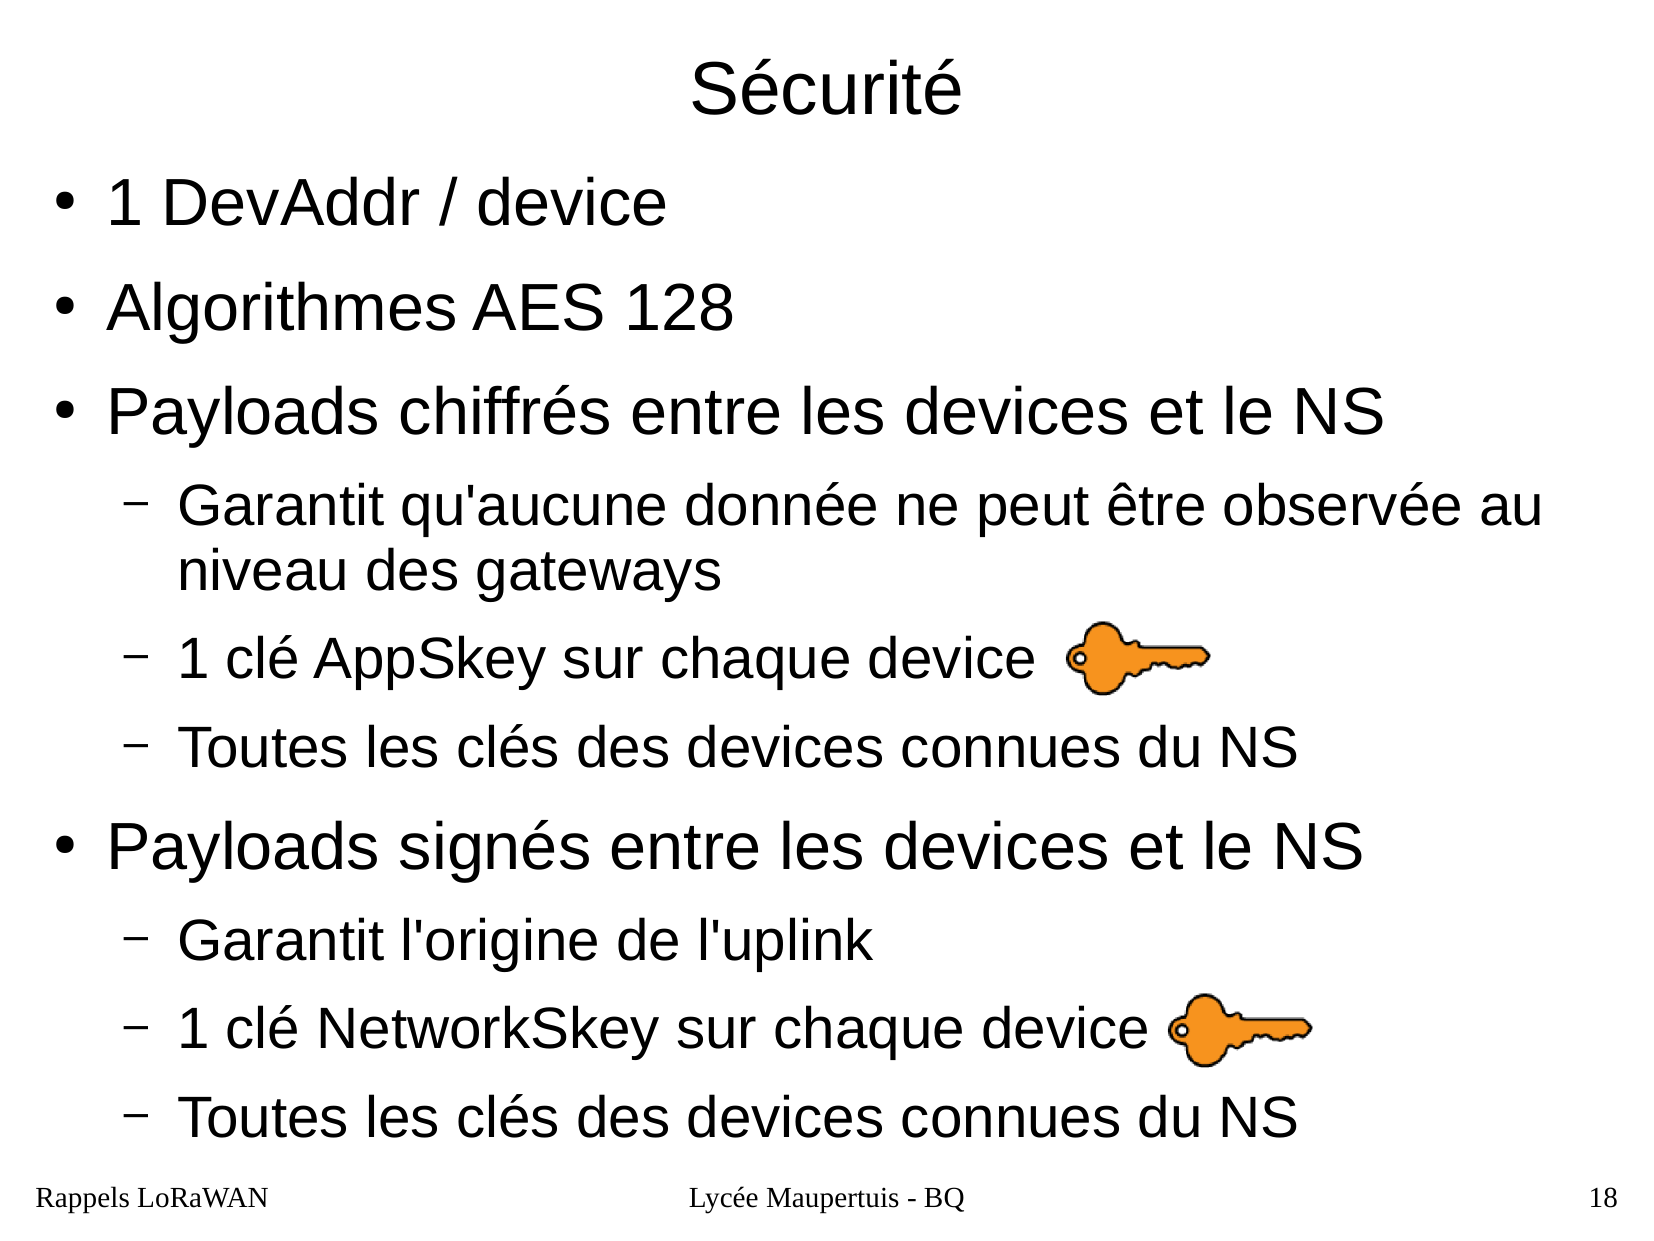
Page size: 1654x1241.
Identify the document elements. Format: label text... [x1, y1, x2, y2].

list 1 DevAddr / device Algorithmes AES 128 Payloads chiffrés entre les devices et le NS Garantit qu'aucune donnée ne peut être observée au niveau des gateways 1 clé AppSkey sur chaque device Toutes les clés des devices connues du NS Payloads signés entre les devices et le NS Garantit l'origine de l'uplink 1 clé NetworkSkey sur chaque device Toutes les clés des devices connues du NS [35, 165, 1619, 1170]
title Sécurité [35, 35, 1619, 142]
picture [1065, 621, 1211, 696]
picture [1167, 993, 1313, 1068]
